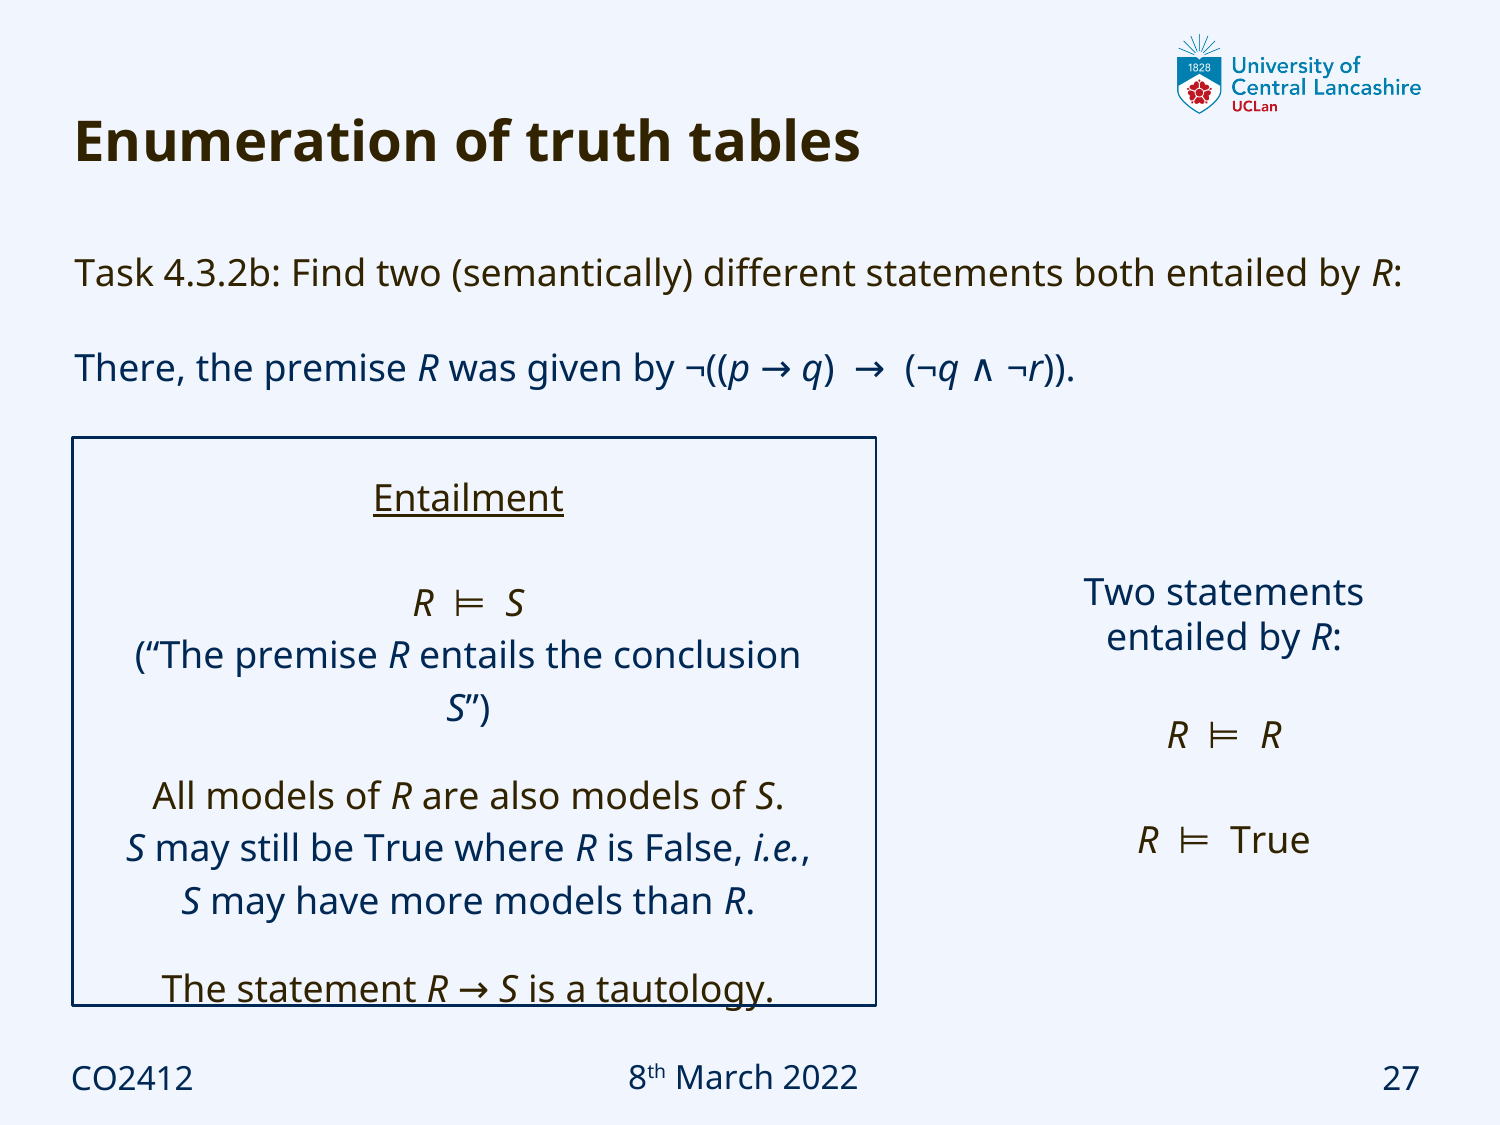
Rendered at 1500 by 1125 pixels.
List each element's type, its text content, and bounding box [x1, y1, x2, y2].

text_box There, the premise R was given by ¬((p → q) → (¬q ∧ ¬r)). [59, 328, 1435, 397]
title Enumeration of truth tables [58, 93, 1475, 186]
text_box Task 4.3.2b: Find two (semantically) different statements both entailed by R: [59, 234, 1486, 341]
picture [1177, 34, 1421, 93]
text_box Entailment R ⊨ S (“The premise R entails the conclusion S”) All models of R are also models of S. S may still be True where R is False, i.e., S may have more models than R. The statement R → S is a tautology. [94, 458, 843, 965]
text_box Two statements entailed by R: R ⊨ R R ⊨ True [1021, 560, 1427, 869]
